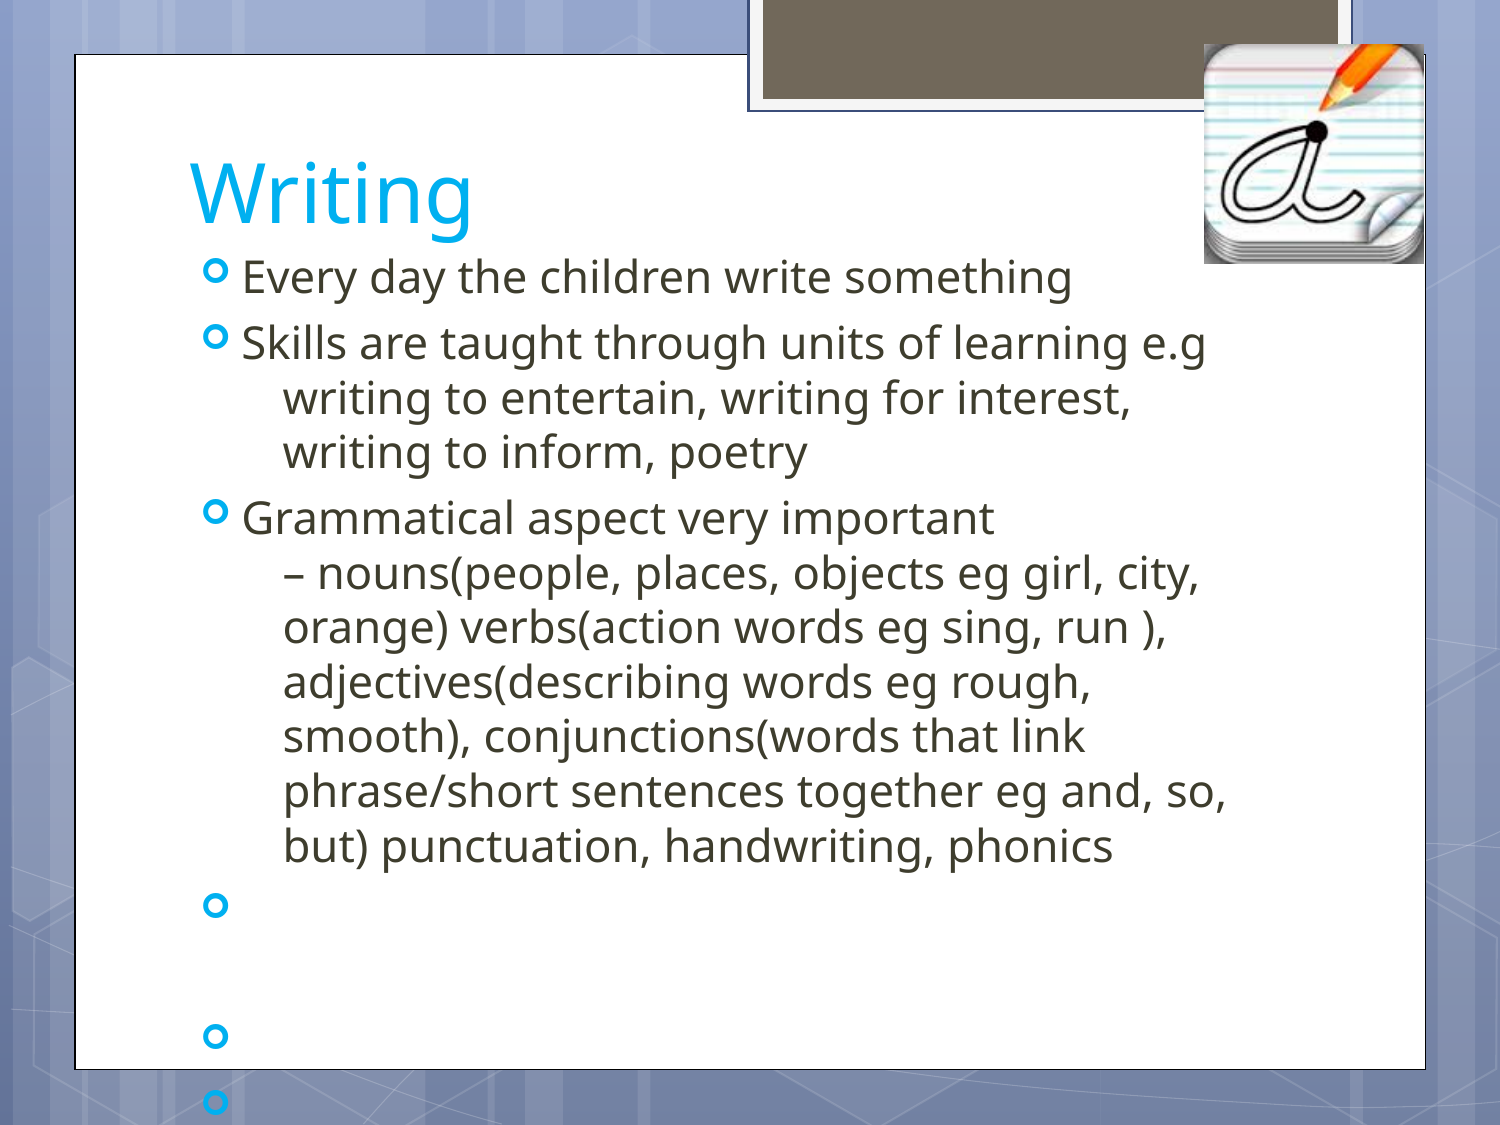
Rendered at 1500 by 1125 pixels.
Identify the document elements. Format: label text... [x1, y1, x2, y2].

title Writing [174, 60, 1204, 240]
list Every day the children write something Skills are taught through units of learning e.g writing to entertain, writing for interest, writing to inform, poetry Grammatical aspect very important – nouns(people, places, objects eg girl, city, orange) verbs(action words eg sing, run ), adjectives(describing words eg rough, smooth), conjunctions(words that link phrase/short sentences together eg and, so, but) punctuation, handwriting, phonics [165, 240, 1277, 883]
picture [1204, 44, 1424, 264]
